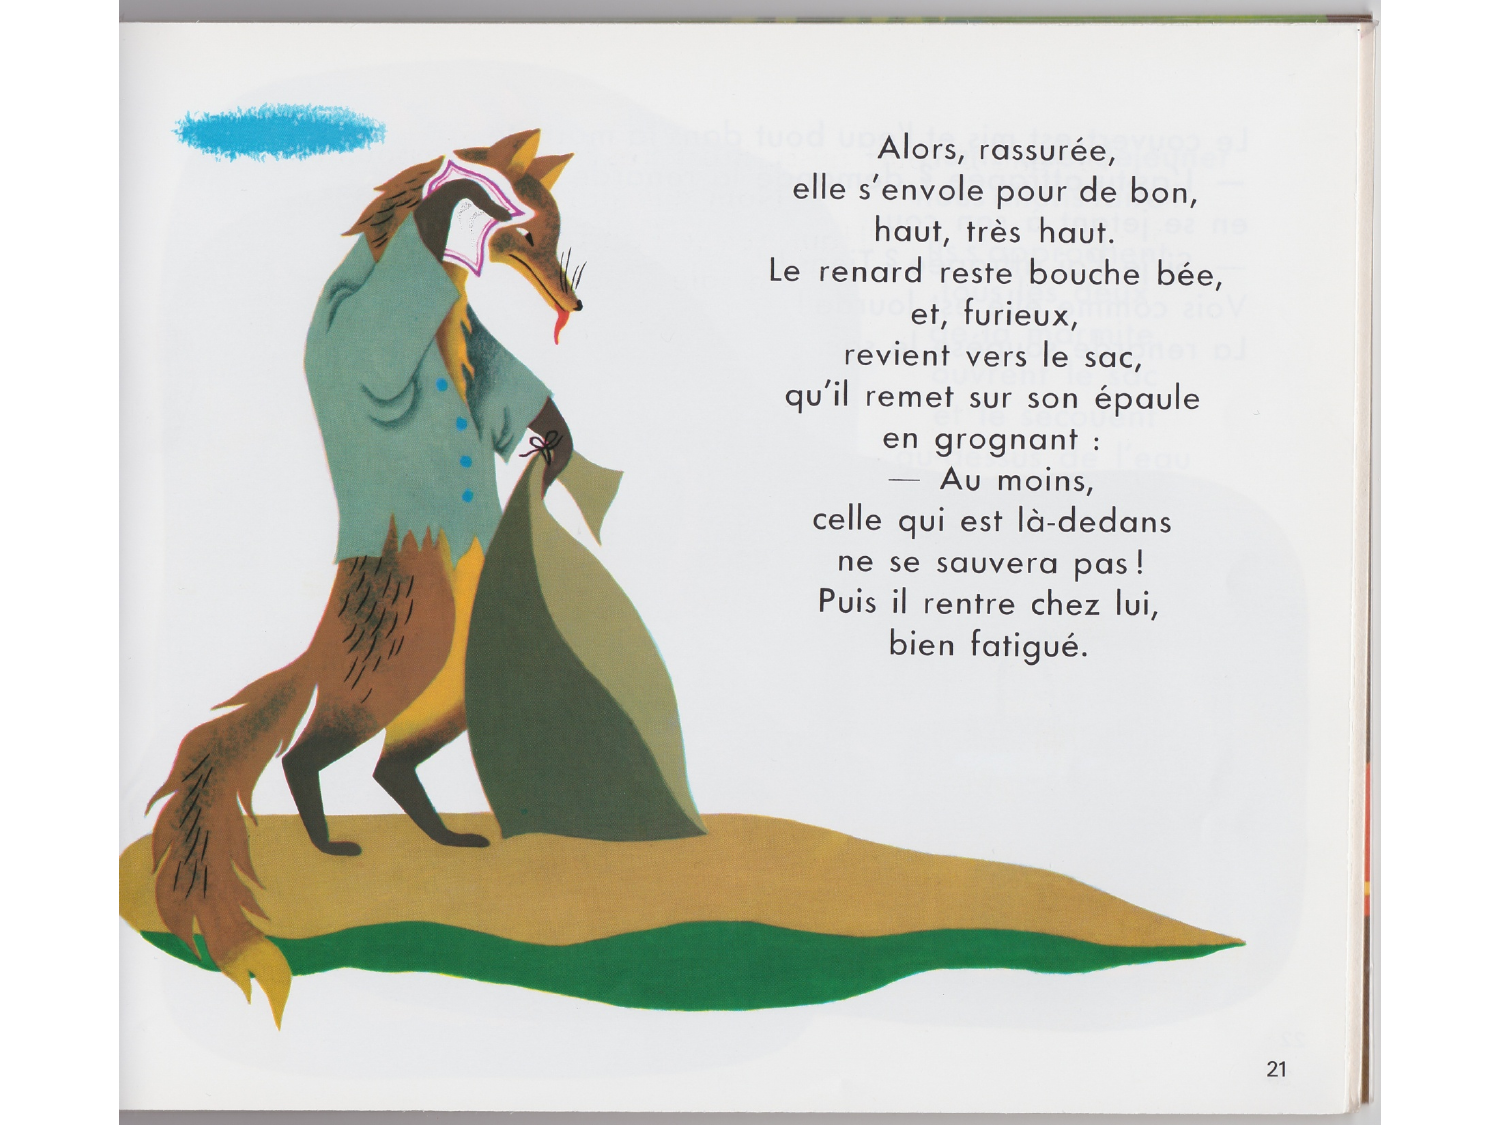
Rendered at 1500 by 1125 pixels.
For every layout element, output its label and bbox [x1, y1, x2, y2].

picture [119, 0, 1381, 1125]
